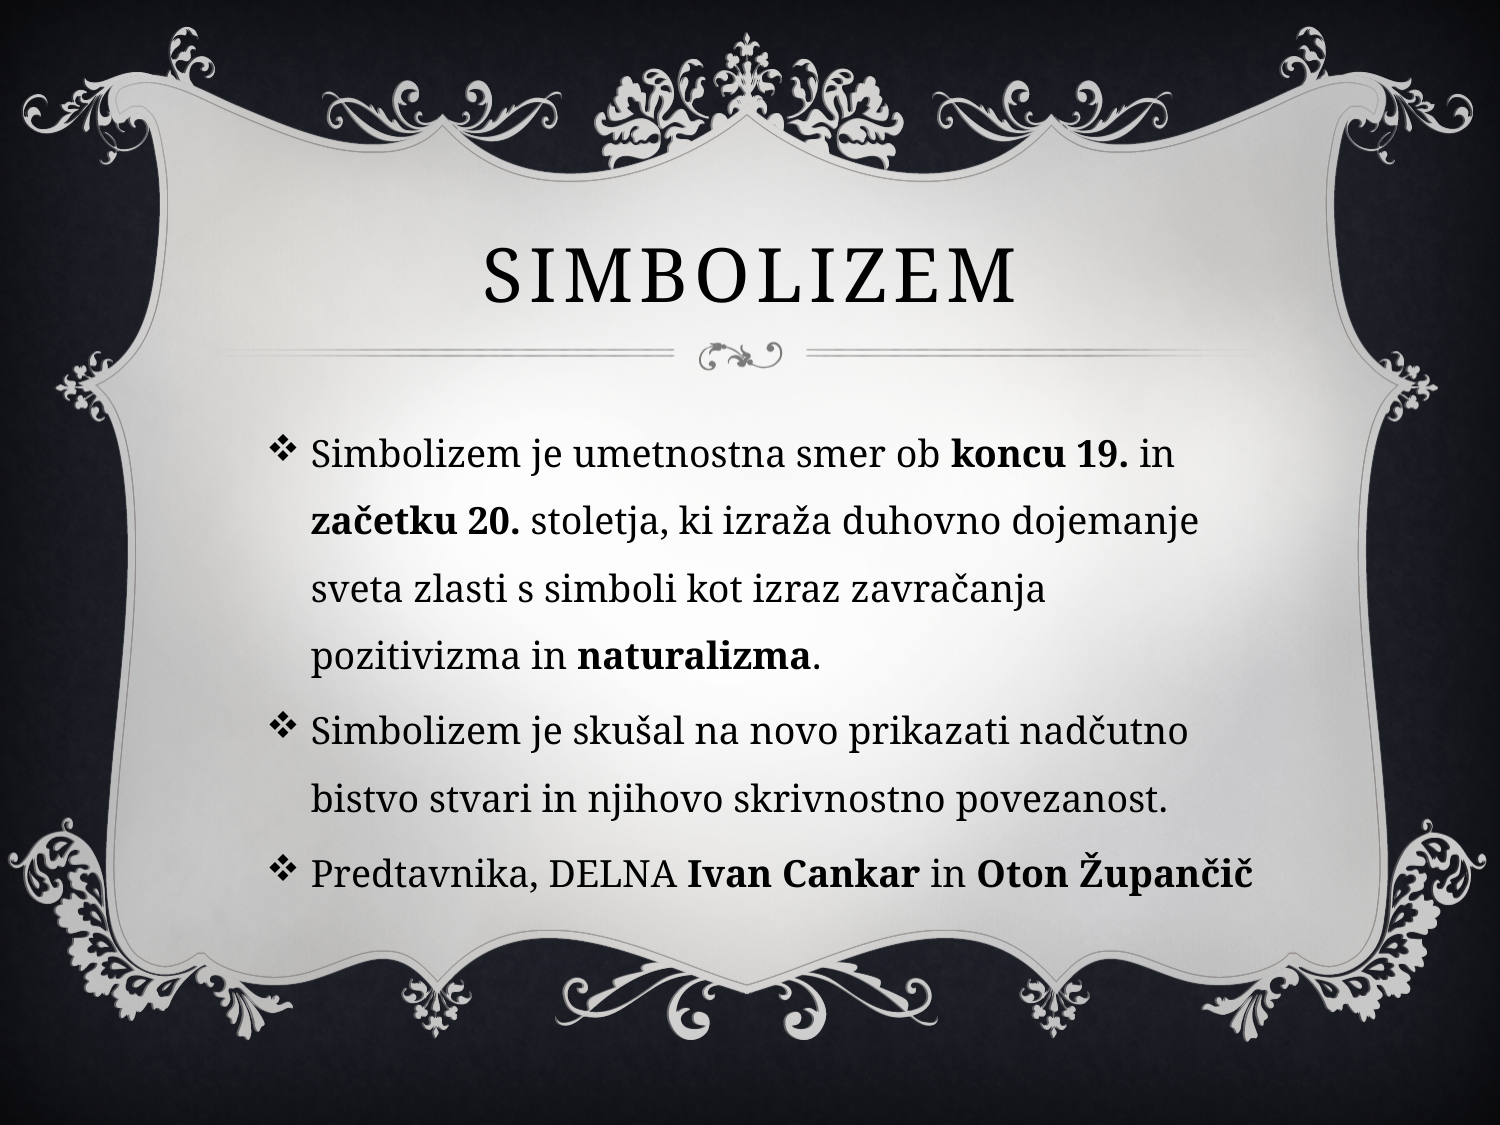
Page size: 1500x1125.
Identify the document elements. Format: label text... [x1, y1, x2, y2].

picture [0, 0, 1500, 1125]
title SIMBOLIZEM [225, 212, 1275, 325]
list Simbolizem je umetnostna smer ob koncu 19. in začetku 20. stoletja, ki izraža duhovno dojemanje sveta zlasti s simboli kot izraz zavračanja pozitivizma in naturalizma. Simbolizem je skušal na novo prikazati nadčutno bistvo stvari in njihovo skrivnostno povezanost. Predtavnika, DELNA Ivan Cankar in Oton Župančič [225, 399, 1275, 900]
